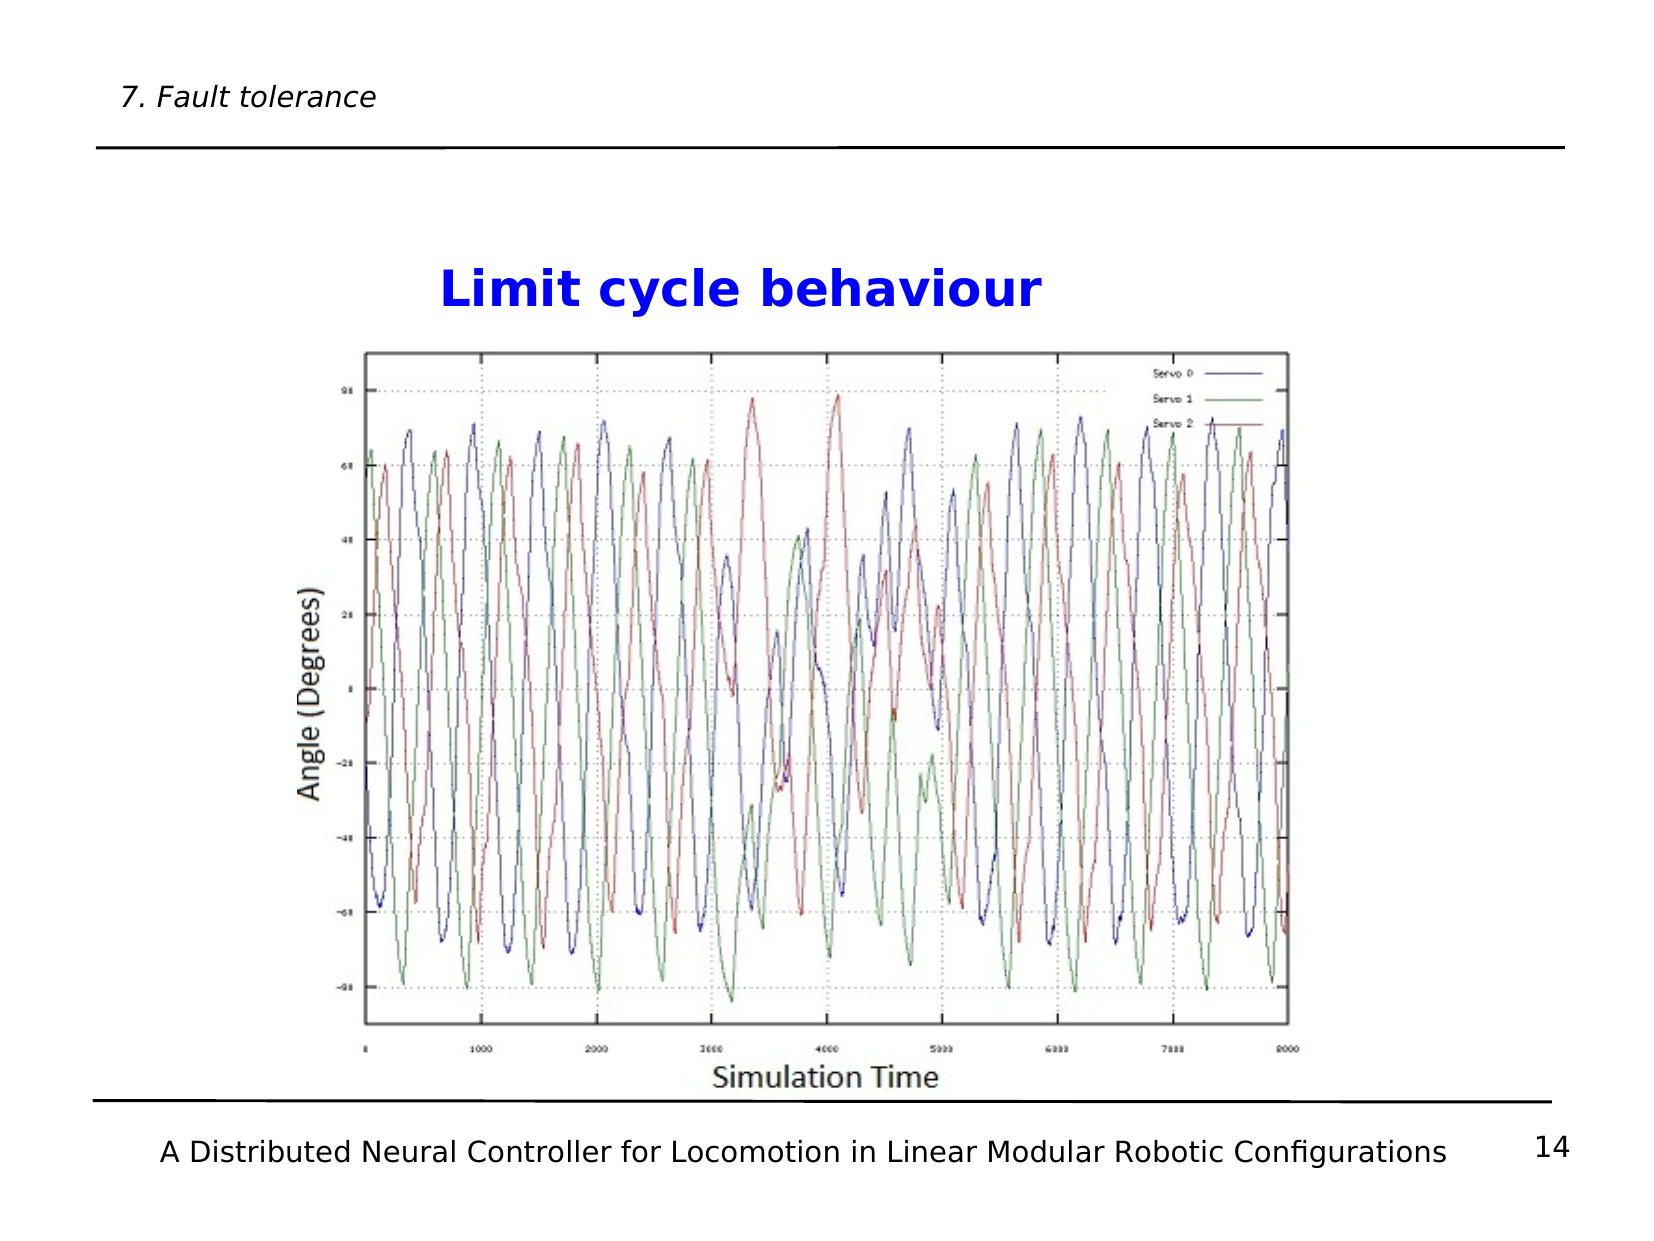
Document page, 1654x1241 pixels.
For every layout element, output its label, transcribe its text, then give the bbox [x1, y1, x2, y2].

text_box A Distributed Neural Controller for Locomotion in Linear Modular Robotic Configurations [145, 1127, 1464, 1177]
text_box Limit cycle behaviour [424, 252, 1058, 326]
text_box 7. Fault tolerance [104, 72, 393, 122]
picture [297, 336, 1307, 1095]
